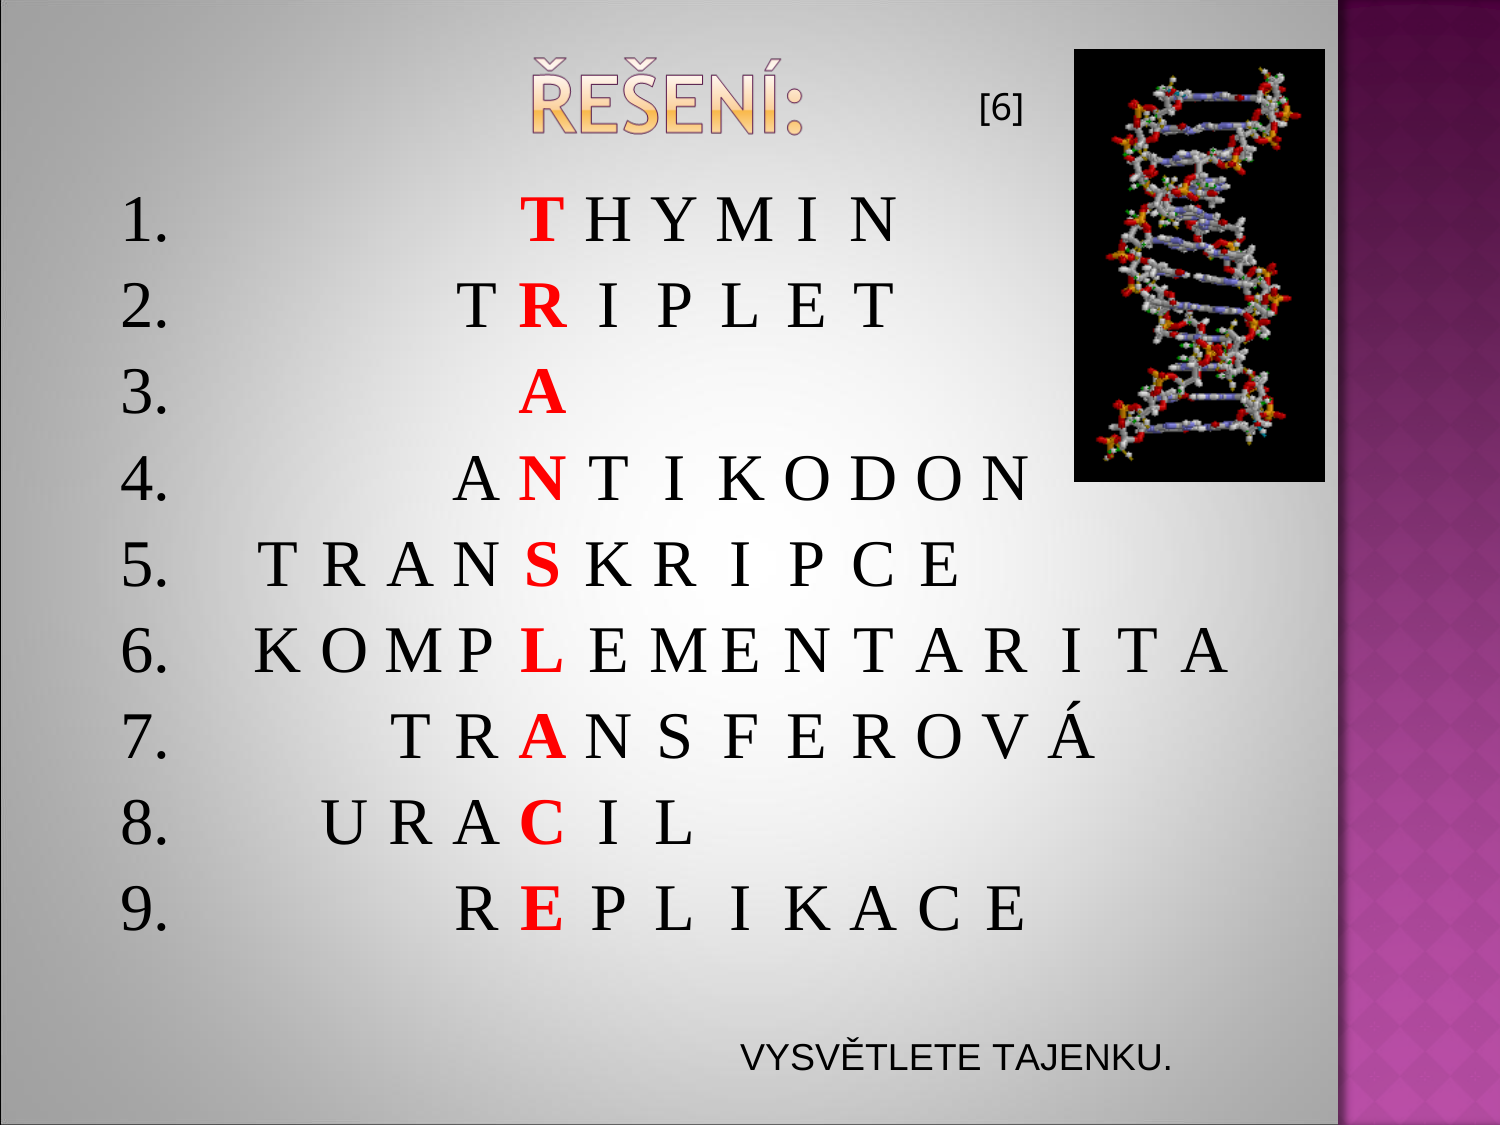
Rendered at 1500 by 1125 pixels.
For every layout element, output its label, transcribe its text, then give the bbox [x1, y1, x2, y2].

table_cell [245, 433, 311, 520]
table_cell 4. [113, 433, 179, 520]
table_cell E [774, 692, 840, 778]
table_cell I [1039, 605, 1105, 692]
table_header [1039, 175, 1074, 261]
table_cell A [509, 692, 575, 778]
table_header [179, 175, 245, 261]
table_cell 8. [113, 778, 179, 864]
table_cell 7. [113, 692, 179, 778]
table_cell E [509, 864, 575, 950]
table_header M [708, 175, 774, 261]
table_cell 5. [113, 520, 179, 605]
table_cell R [840, 692, 906, 778]
table_cell O [906, 433, 973, 520]
table_cell [642, 347, 708, 433]
table_cell [245, 864, 311, 950]
table_cell [179, 692, 245, 778]
text_box [23, 31, 1315, 152]
table_cell A [377, 520, 444, 605]
table_cell [1105, 778, 1171, 864]
table_cell [1171, 778, 1238, 864]
table_cell I [708, 520, 774, 605]
table_header Y [642, 175, 708, 261]
table_cell [179, 261, 245, 347]
table_cell [179, 433, 245, 520]
table_cell 2. [113, 261, 179, 347]
table_cell E [708, 605, 774, 692]
table_cell [774, 778, 840, 864]
table_cell [1105, 483, 1171, 520]
table_cell [179, 864, 245, 950]
table_cell A [444, 433, 509, 520]
table_cell [840, 347, 906, 433]
table_header [377, 175, 444, 261]
table_cell 9. [113, 864, 179, 950]
table_cell O [774, 433, 840, 520]
table_cell T [444, 261, 509, 347]
table_cell R [973, 605, 1039, 692]
table_cell N [509, 433, 575, 520]
table_cell [708, 778, 774, 864]
table_header T [509, 175, 575, 261]
table_cell N [774, 605, 840, 692]
table_cell [774, 347, 840, 433]
table_cell [245, 347, 311, 433]
table_cell L [708, 261, 774, 347]
table_cell I [642, 433, 708, 520]
table_cell O [906, 692, 973, 778]
table_cell A [906, 605, 973, 692]
table_cell [1039, 778, 1105, 864]
table_cell [311, 347, 377, 433]
table_cell [840, 778, 906, 864]
table_header [444, 175, 509, 261]
table_cell P [642, 261, 708, 347]
table_cell T [245, 520, 311, 605]
table_cell N [575, 692, 642, 778]
table_cell [973, 347, 1039, 433]
table_cell R [444, 864, 509, 950]
table_cell T [840, 605, 906, 692]
table_cell [708, 347, 774, 433]
table_cell L [642, 864, 708, 950]
text_box [6] [963, 74, 1040, 181]
table_cell L [509, 605, 575, 692]
table_cell N [973, 433, 1039, 520]
table_cell E [774, 261, 840, 347]
table_cell [444, 347, 509, 433]
table_cell P [774, 520, 840, 605]
table_header [973, 181, 1039, 261]
table_cell [245, 692, 311, 778]
table_cell N [444, 520, 509, 605]
table_cell [1039, 864, 1105, 950]
table_cell P [575, 864, 642, 950]
table_cell K [708, 433, 774, 520]
table_cell S [642, 692, 708, 778]
table_cell E [575, 605, 642, 692]
table_cell [1171, 483, 1238, 520]
table_cell O [311, 605, 377, 692]
table_cell L [642, 778, 708, 864]
table_cell [377, 864, 444, 950]
table_cell T [575, 433, 642, 520]
table_cell [377, 347, 444, 433]
text_box VYSVĚTLETE TAJENKU. [725, 1024, 1189, 1086]
table_cell K [245, 605, 311, 692]
table_cell F [708, 692, 774, 778]
table_header [906, 175, 973, 261]
table_cell C [906, 864, 973, 950]
table_cell [1039, 347, 1074, 433]
table_cell R [642, 520, 708, 605]
table_header [311, 175, 377, 261]
table_cell [311, 692, 377, 778]
table_cell E [973, 864, 1039, 950]
table_cell A [509, 347, 575, 433]
table_cell C [509, 778, 575, 864]
table_cell U [311, 778, 377, 864]
table_cell [906, 778, 973, 864]
table_cell [377, 261, 444, 347]
table_cell 3. [113, 347, 179, 433]
table_cell R [311, 520, 377, 605]
table_cell S [509, 520, 575, 605]
table_header 1. [113, 175, 179, 261]
table_cell [1105, 864, 1171, 950]
table_header H [575, 175, 642, 261]
table_cell A [1171, 605, 1238, 692]
table_cell M [642, 605, 708, 692]
table_cell [245, 778, 311, 864]
table_cell V [973, 692, 1039, 778]
table_cell I [708, 864, 774, 950]
table_cell [1171, 520, 1238, 605]
table_cell [1171, 692, 1238, 778]
table_cell A [840, 864, 906, 950]
table_cell T [1105, 605, 1171, 692]
table_header [245, 175, 311, 261]
table_cell R [377, 778, 444, 864]
table_cell [1105, 692, 1171, 778]
table_cell [1105, 520, 1171, 605]
table_cell [245, 261, 311, 347]
table_cell Á [1039, 692, 1105, 778]
table_header N [840, 175, 906, 261]
table_cell [311, 261, 377, 347]
table_cell 6. [113, 605, 179, 692]
table_cell [575, 347, 642, 433]
table_cell [377, 433, 444, 520]
table_cell I [575, 778, 642, 864]
table_cell K [575, 520, 642, 605]
table_cell A [444, 778, 509, 864]
table_cell [179, 605, 245, 692]
table_cell T [840, 261, 906, 347]
table_cell T [377, 692, 444, 778]
table_cell D [840, 433, 906, 520]
table_cell R [444, 692, 509, 778]
table_cell [973, 261, 1039, 347]
table_cell [311, 864, 377, 950]
table_cell [179, 347, 245, 433]
table_cell I [575, 261, 642, 347]
table_cell R [509, 261, 575, 347]
table_cell [311, 433, 377, 520]
table_cell [973, 778, 1039, 864]
table_cell [906, 347, 973, 433]
table_cell [906, 261, 973, 347]
table_cell E [906, 520, 973, 605]
table_cell [179, 778, 245, 864]
table_cell [1039, 520, 1105, 605]
table_cell [1039, 261, 1074, 347]
table_cell [973, 520, 1039, 605]
table_cell M [377, 605, 444, 692]
table_cell [179, 520, 245, 605]
table_cell [1171, 864, 1238, 950]
table_cell K [774, 864, 840, 950]
table_cell C [840, 520, 906, 605]
picture [0, 0, 1500, 1125]
table_cell [1039, 433, 1105, 520]
table_header I [774, 175, 840, 261]
table_cell P [444, 605, 509, 692]
